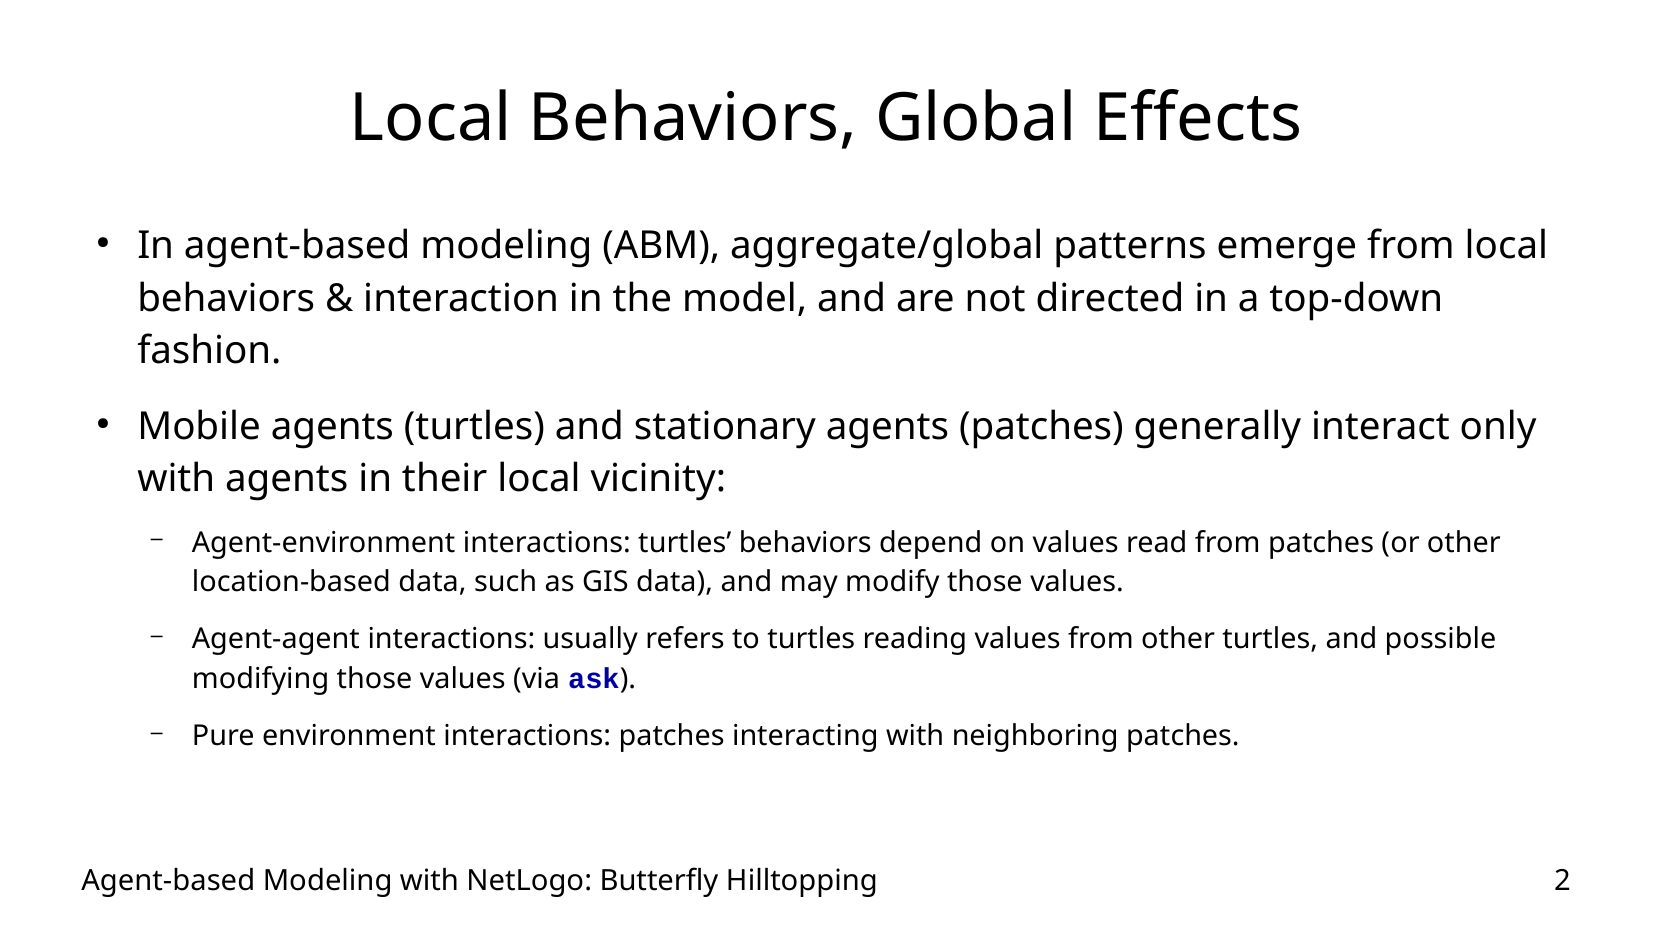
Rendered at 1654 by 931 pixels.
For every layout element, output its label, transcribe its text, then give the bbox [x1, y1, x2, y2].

list In agent-based modeling (ABM), aggregate/global patterns emerge from local behaviors & interaction in the model, and are not directed in a top-down fashion. Mobile agents (turtles) and stationary agents (patches) generally interact only with agents in their local vicinity: Agent-environment interactions: turtles’ behaviors depend on values read from patches (or other location-based data, such as GIS data), and may modify those values. Agent-agent interactions: usually refers to turtles reading values from other turtles, and possible modifying those values (via ask). Pure environment interactions: patches interacting with neighboring patches. [82, 217, 1571, 758]
title Local Behaviors, Global Effects [82, 37, 1571, 193]
